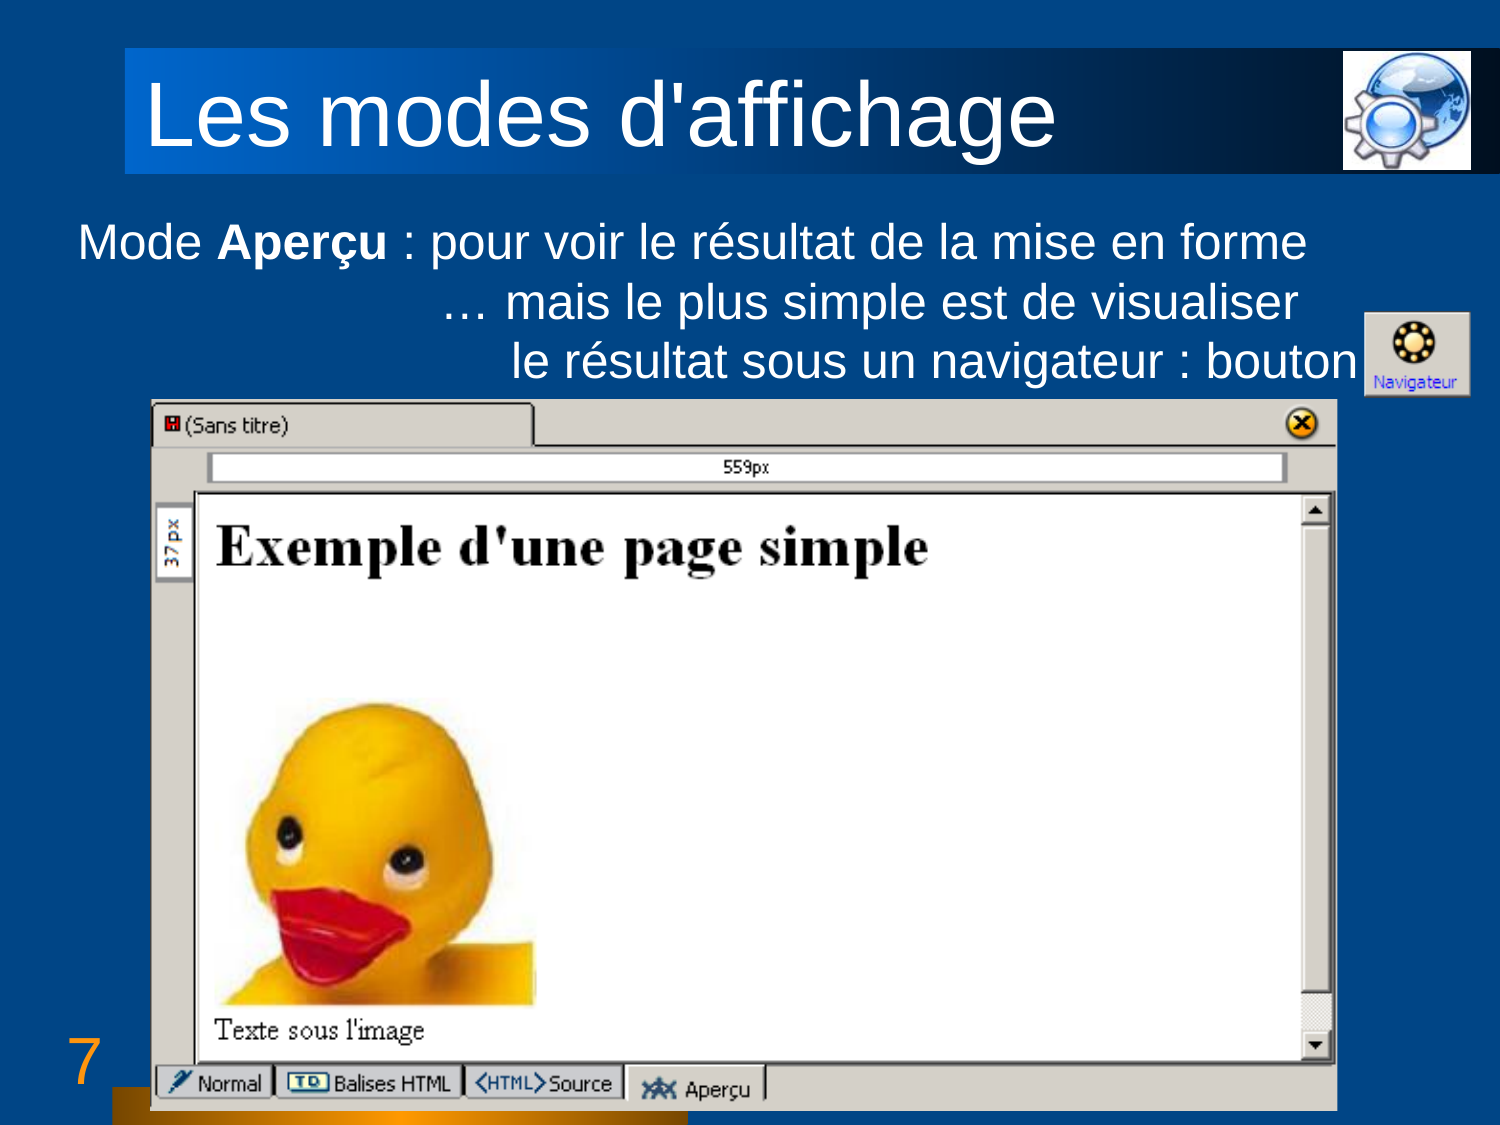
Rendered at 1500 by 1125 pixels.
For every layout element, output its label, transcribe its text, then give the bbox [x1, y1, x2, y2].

title Les modes d'affichage [129, 55, 1500, 174]
chart [150, 399, 1338, 1111]
text_box Mode Aperçu : pour voir le résultat de la mise en forme … mais le plus simple est de visualiser le résultat sous un navigateur : bouton [62, 206, 1383, 398]
picture [1343, 51, 1471, 55]
chart [1364, 311, 1471, 398]
